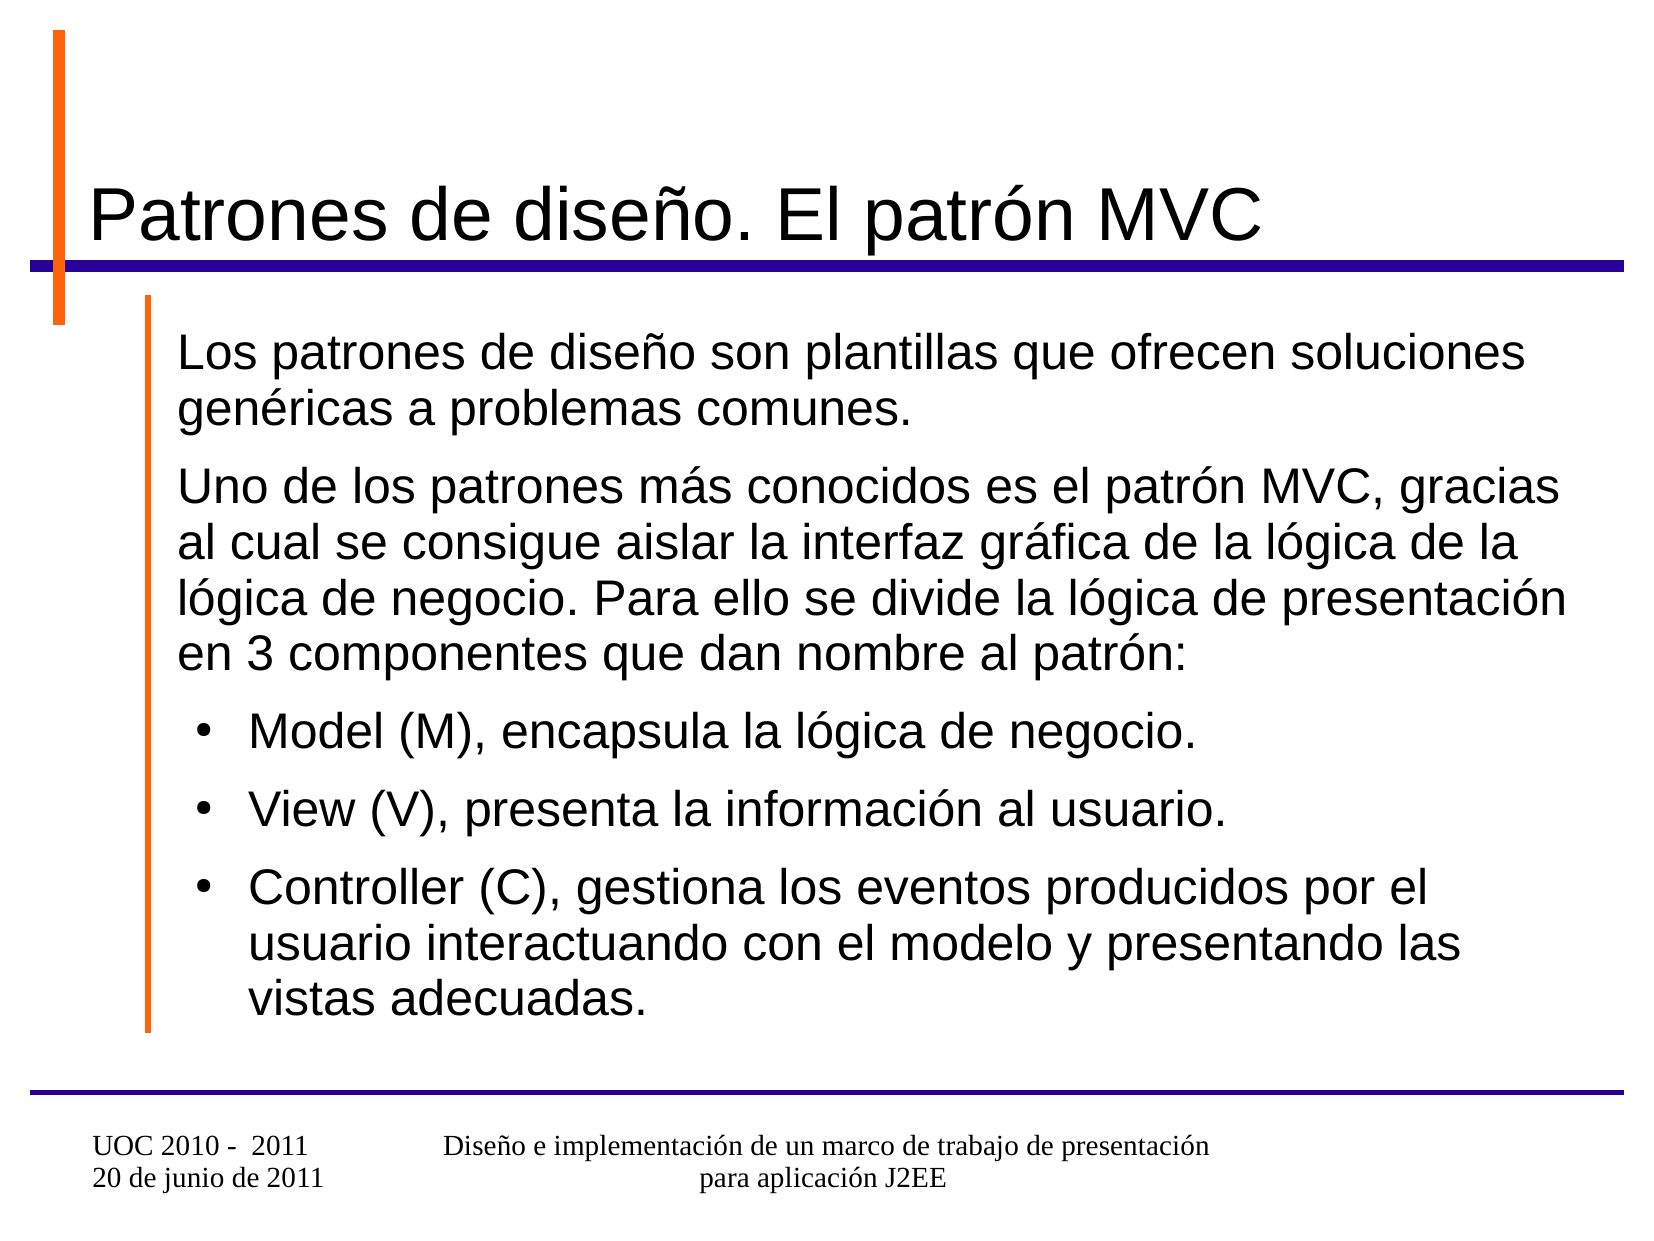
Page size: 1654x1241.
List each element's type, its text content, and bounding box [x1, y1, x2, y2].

title Patrones de diseño. El patrón MVC [88, 49, 1415, 257]
list Los patrones de diseño son plantillas que ofrecen soluciones genéricas a problemas comunes. Uno de los patrones más conocidos es el patrón MVC, gracias al cual se consigue aislar la interfaz gráfica de la lógica de la lógica de negocio. Para ello se divide la lógica de presentación en 3 componentes que dan nombre al patrón: Model (M), encapsula la lógica de negocio. View (V), presenta la información al usuario. Controller (C), gestiona los eventos producidos por el usuario interactuando con el modelo y presentando las vistas adecuadas. [177, 324, 1571, 1034]
